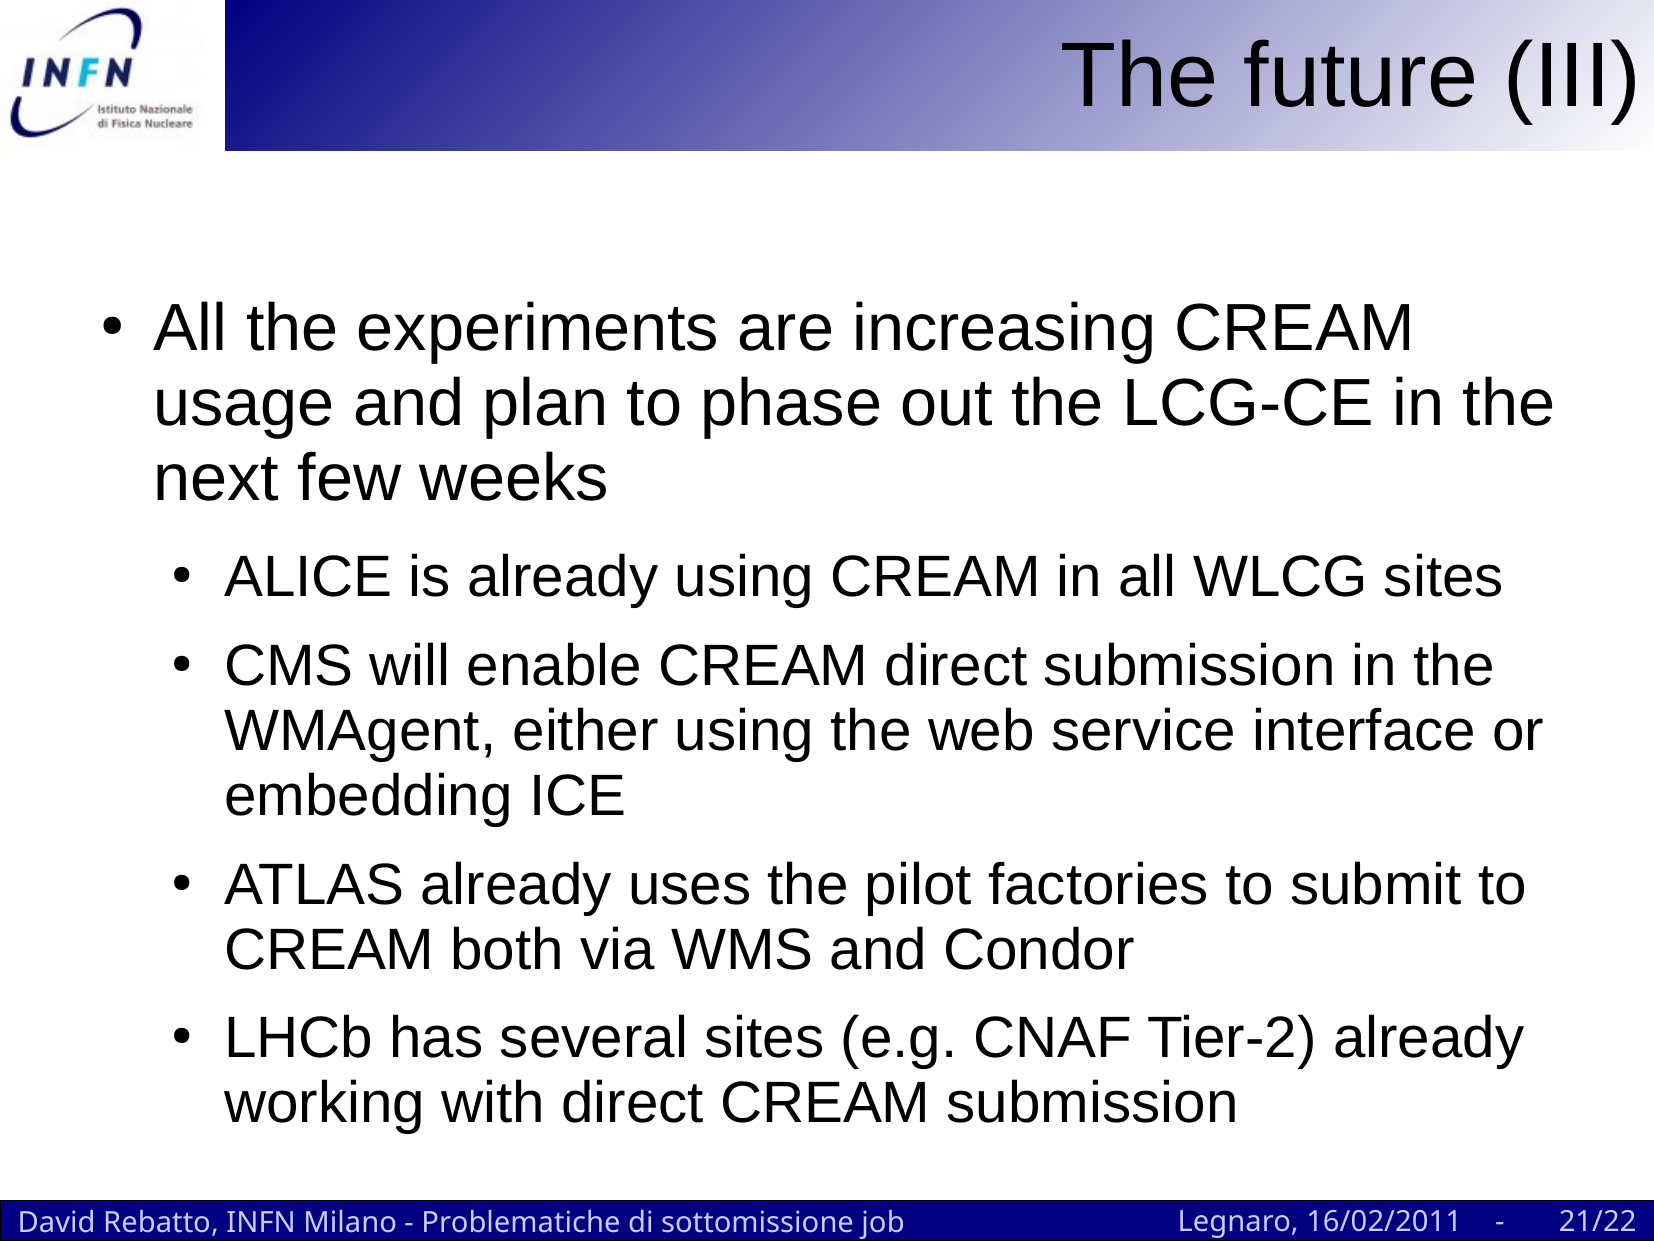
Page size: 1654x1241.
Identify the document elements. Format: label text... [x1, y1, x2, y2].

list All the experiments are increasing CREAM usage and plan to phase out the LCG-CE in the next few weeks ALICE is already using CREAM in all WLCG sites CMS will enable CREAM direct submission in the WMAgent, either using the web service interface or embedding ICE ATLAS already uses the pilot factories to submit to CREAM both via WMS and Condor LHCb has several sites (e.g. CNAF Tier-2) already working with direct CREAM submission [82, 290, 1571, 1134]
title The future (III) [225, 0, 1654, 151]
picture [0, 1, 204, 150]
